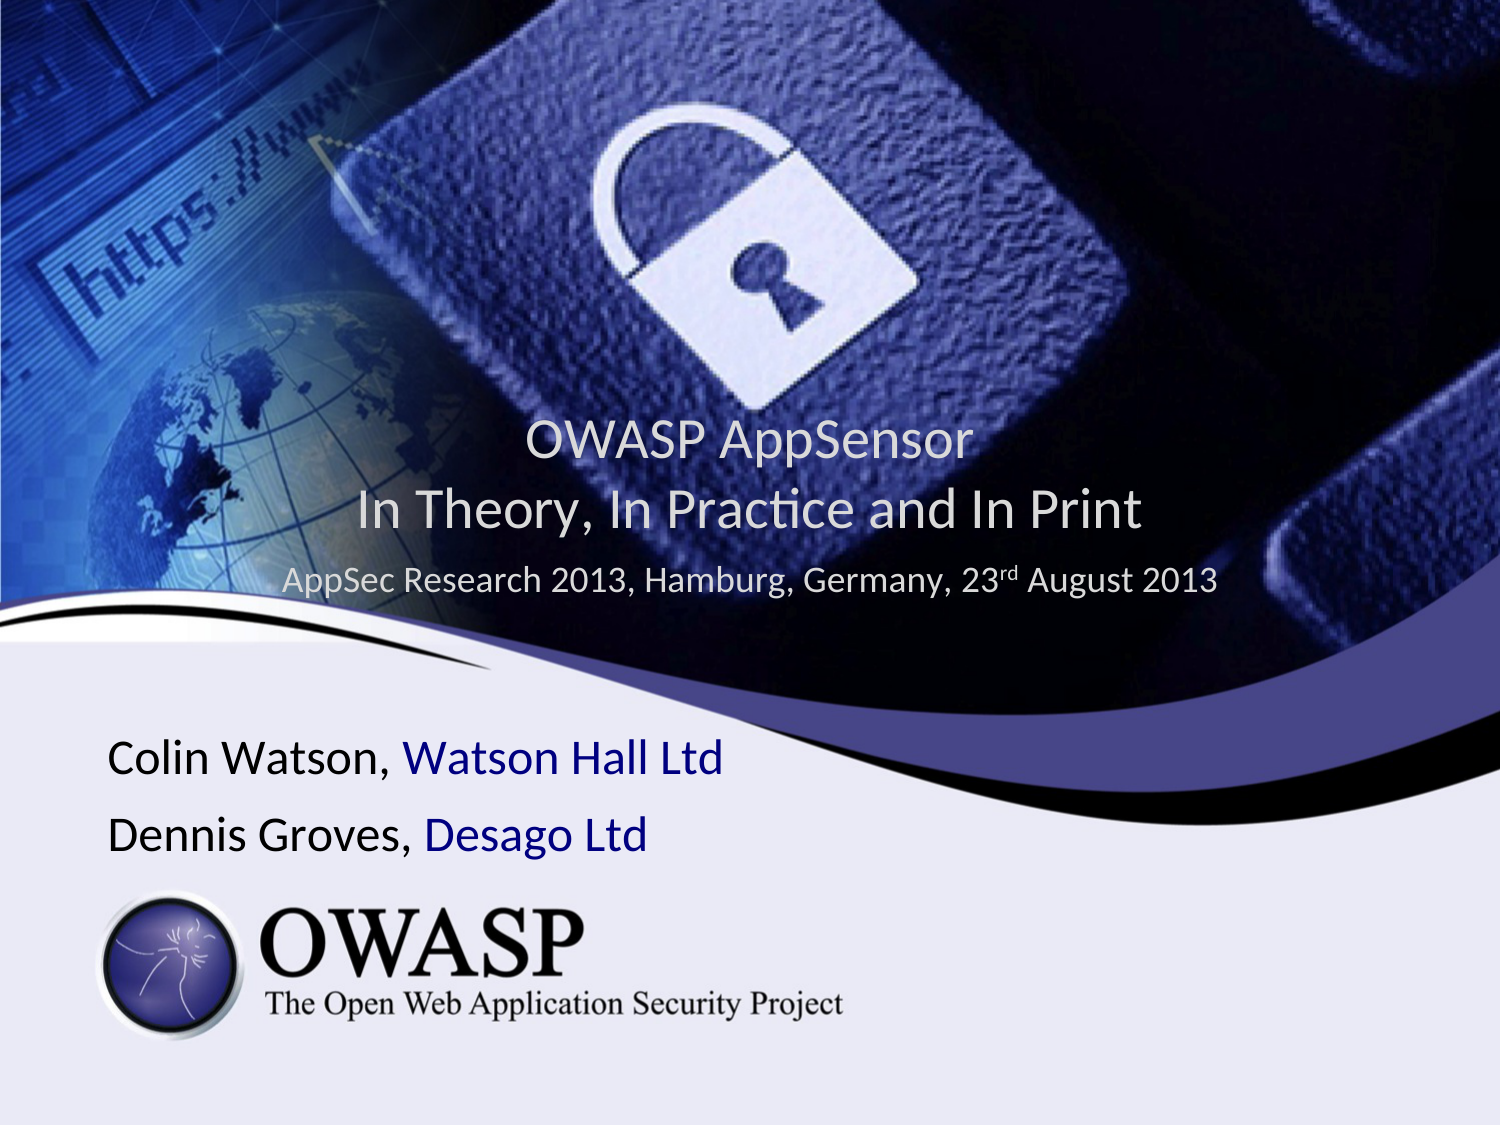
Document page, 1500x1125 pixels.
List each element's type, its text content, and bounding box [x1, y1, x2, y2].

list Colin Watson, Watson Hall Ltd Dennis Groves, Desago Ltd [92, 717, 864, 899]
title OWASP AppSensor In Theory, In Practice and In Print AppSec Research 2013, Hamburg, Germany, 23rd August 2013 [112, 379, 1388, 621]
picture [0, 0, 1500, 1125]
